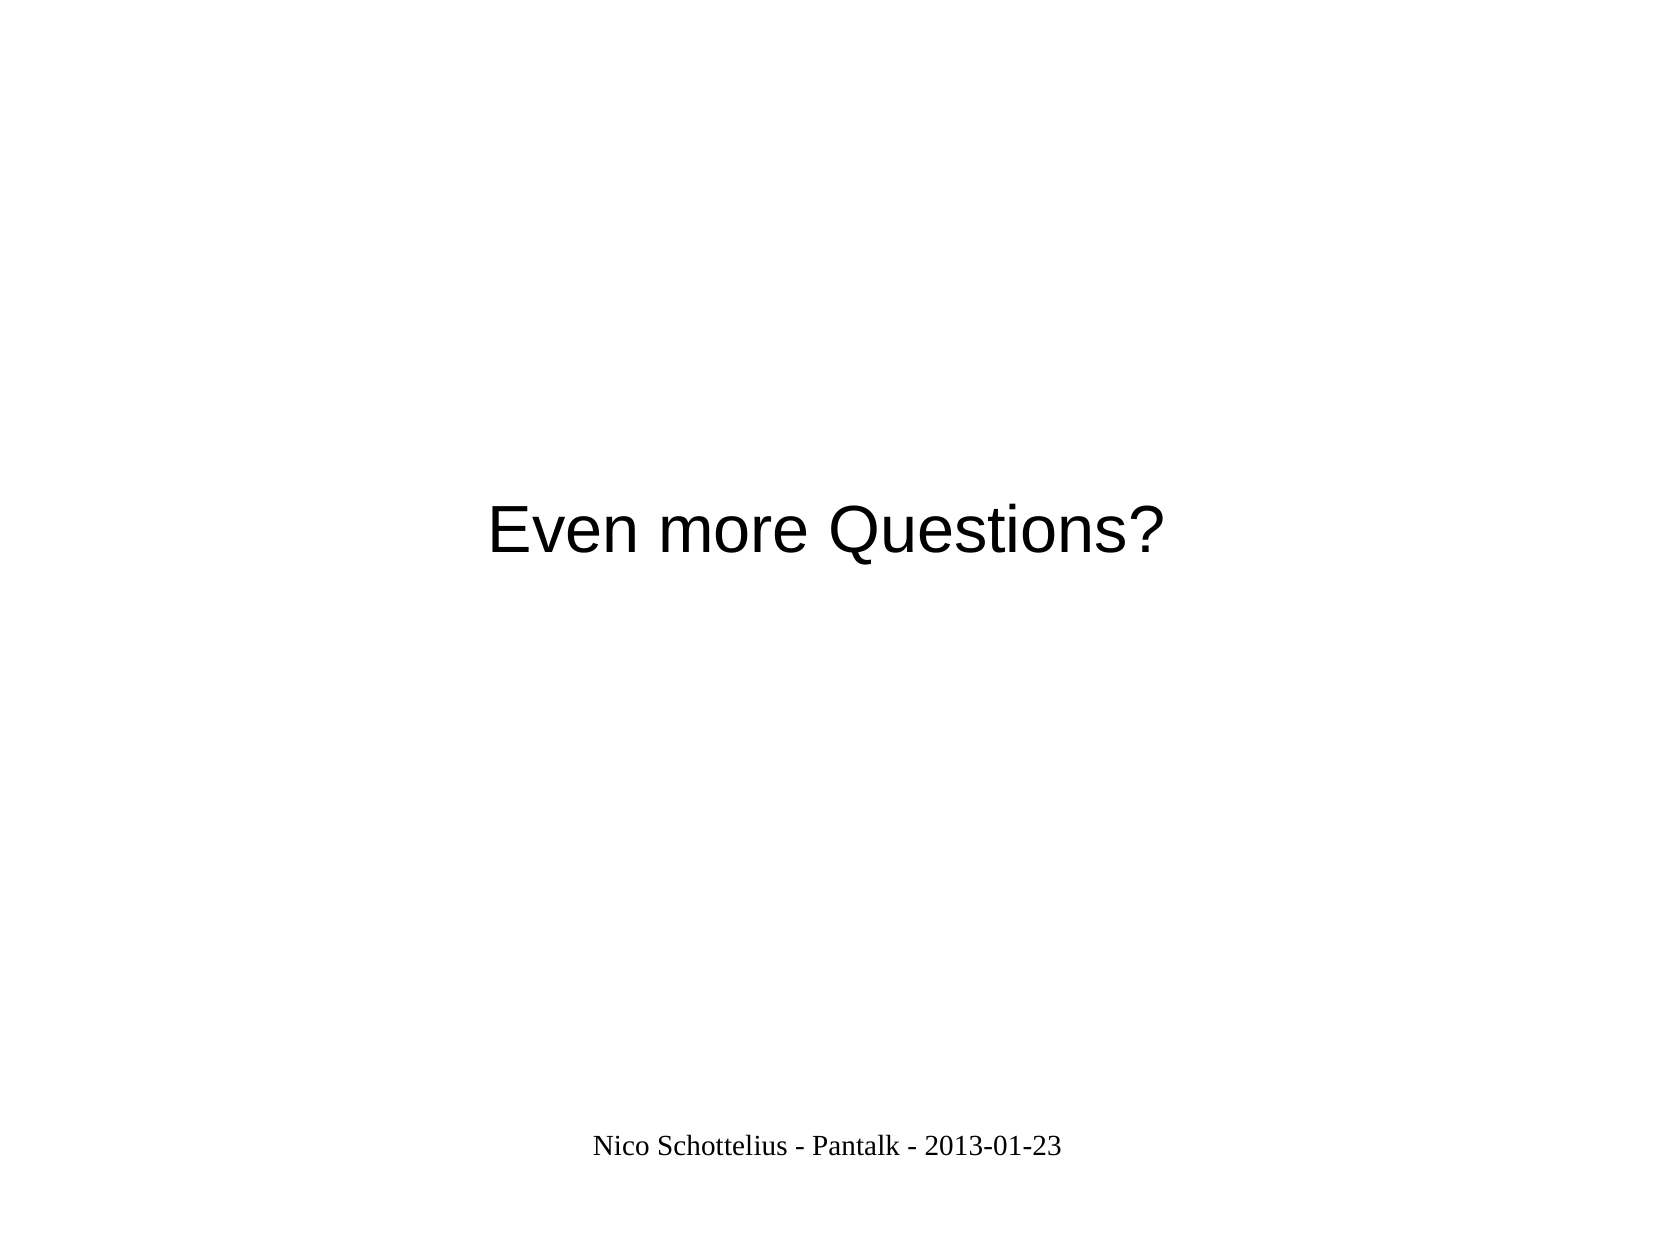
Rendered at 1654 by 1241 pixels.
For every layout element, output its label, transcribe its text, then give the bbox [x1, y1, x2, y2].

subtitle Even more Questions? [82, 49, 1571, 1010]
